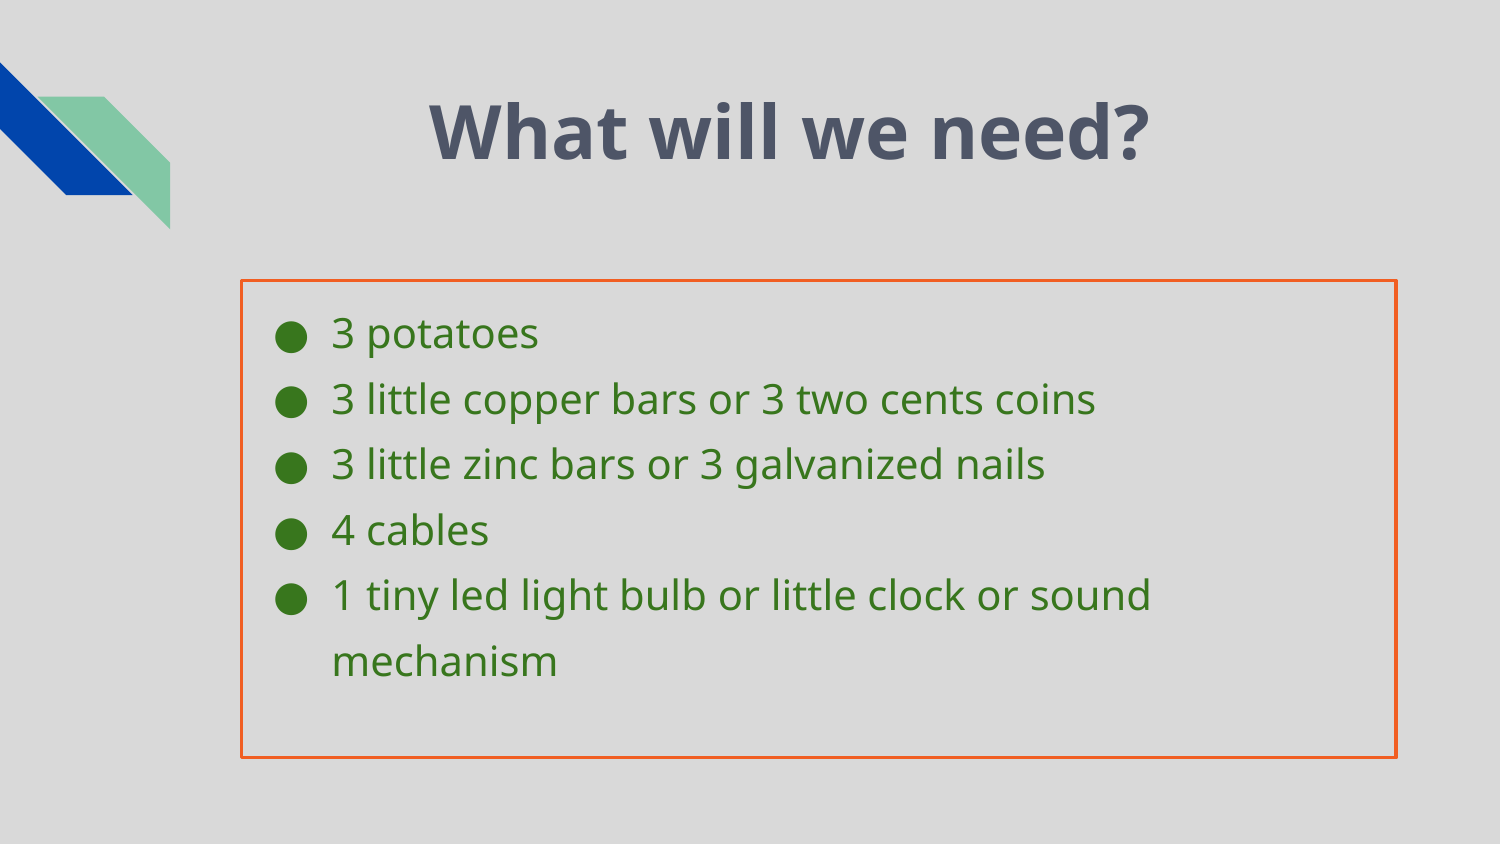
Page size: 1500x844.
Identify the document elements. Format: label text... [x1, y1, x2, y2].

list 3 potatoes 3 little copper bars or 3 two cents coins 3 little zinc bars or 3 galvanized nails 4 cables 1 tiny led light bulb or little clock or sound mechanism [241, 280, 1397, 758]
title What will we need? [212, 64, 1368, 215]
